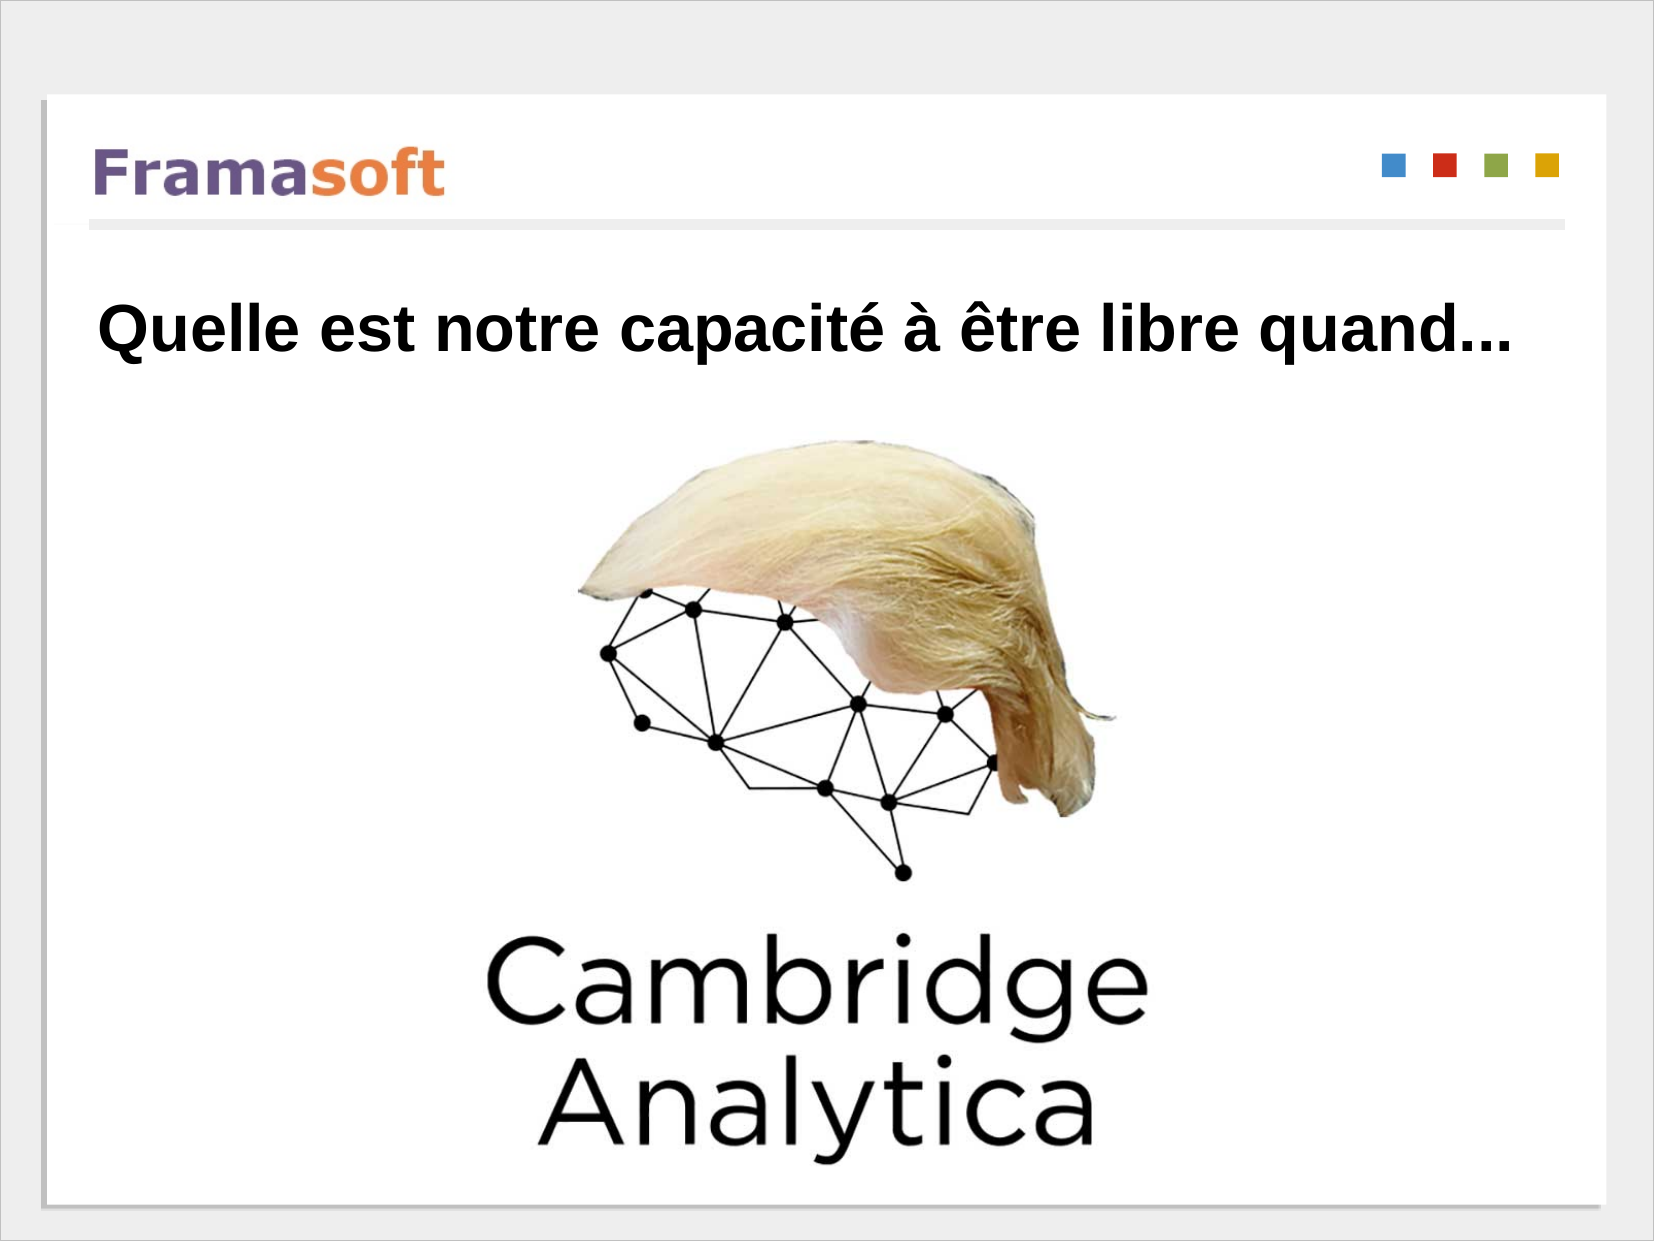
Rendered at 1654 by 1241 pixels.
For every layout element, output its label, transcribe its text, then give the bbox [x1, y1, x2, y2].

picture [54, 104, 508, 225]
picture [200, 431, 1436, 1189]
text_box Quelle est notre capacité à être libre quand... [82, 283, 1560, 378]
text_box [0, 0, 1654, 1241]
